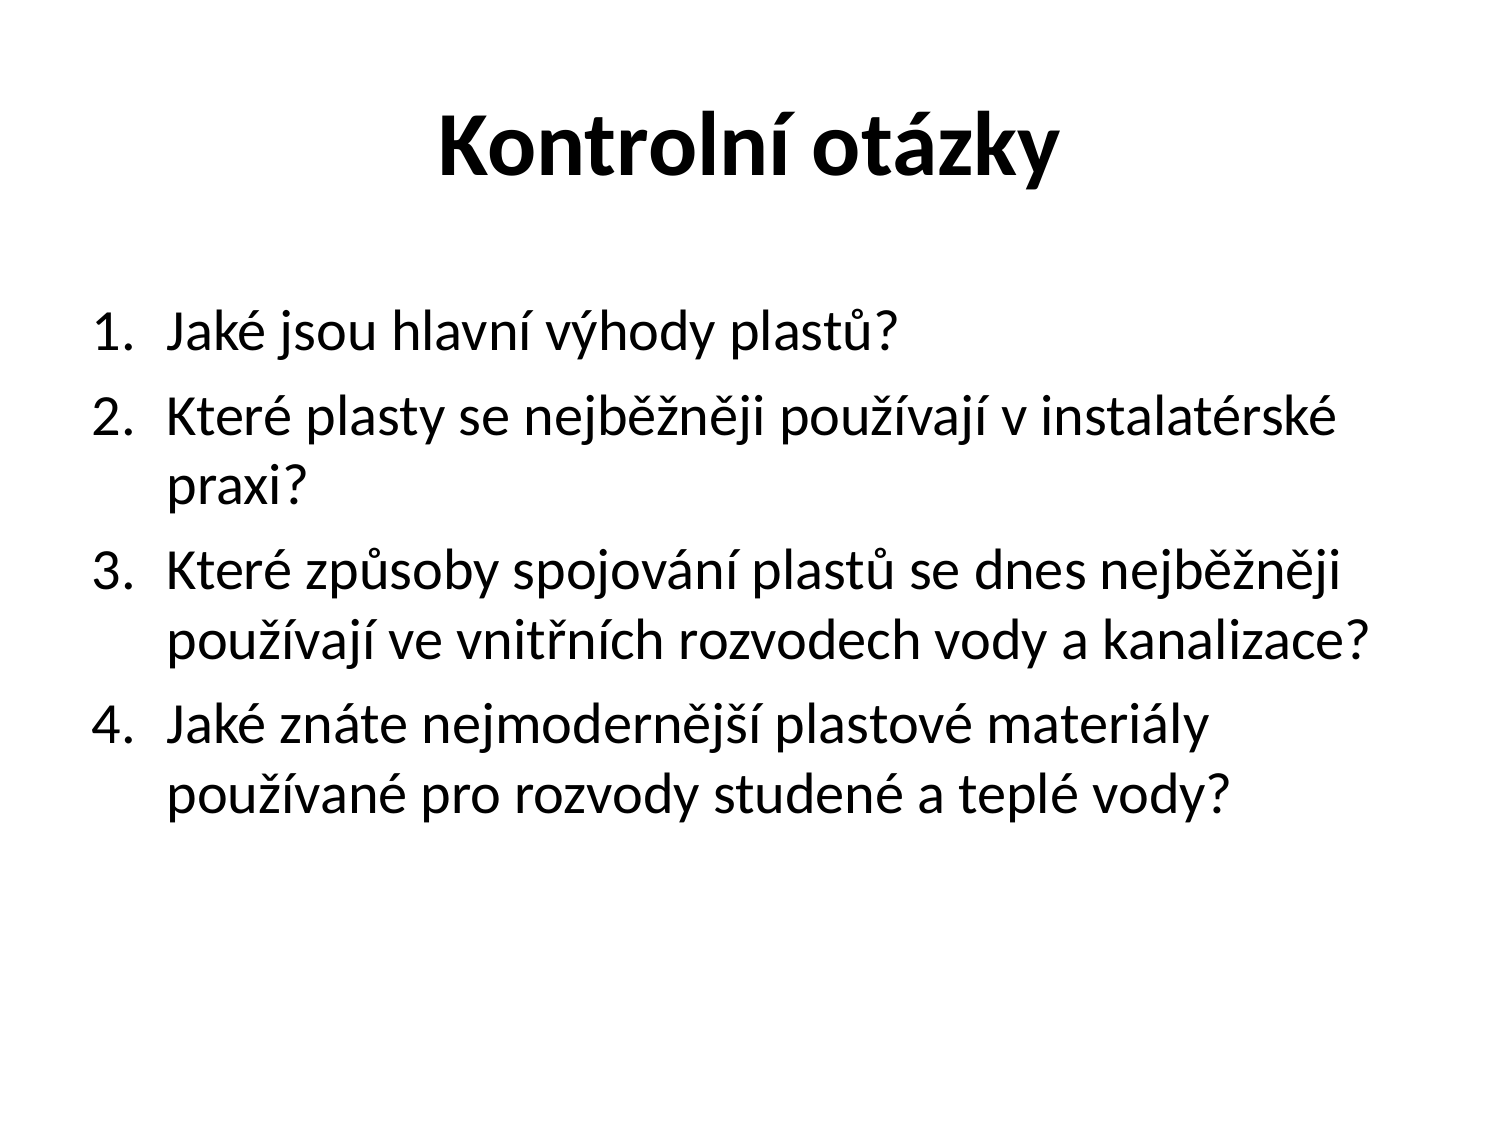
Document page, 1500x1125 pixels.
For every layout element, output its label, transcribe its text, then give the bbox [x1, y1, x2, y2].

title Kontrolní otázky [75, 45, 1426, 233]
list Jaké jsou hlavní výhody plastů? Které plasty se nejběžněji používají v instalatérské praxi? Které způsoby spojování plastů se dnes nejběžněji používají ve vnitřních rozvodech vody a kanalizace? Jaké znáte nejmodernější plastové materiály používané pro rozvody studené a teplé vody? [76, 220, 1427, 1035]
